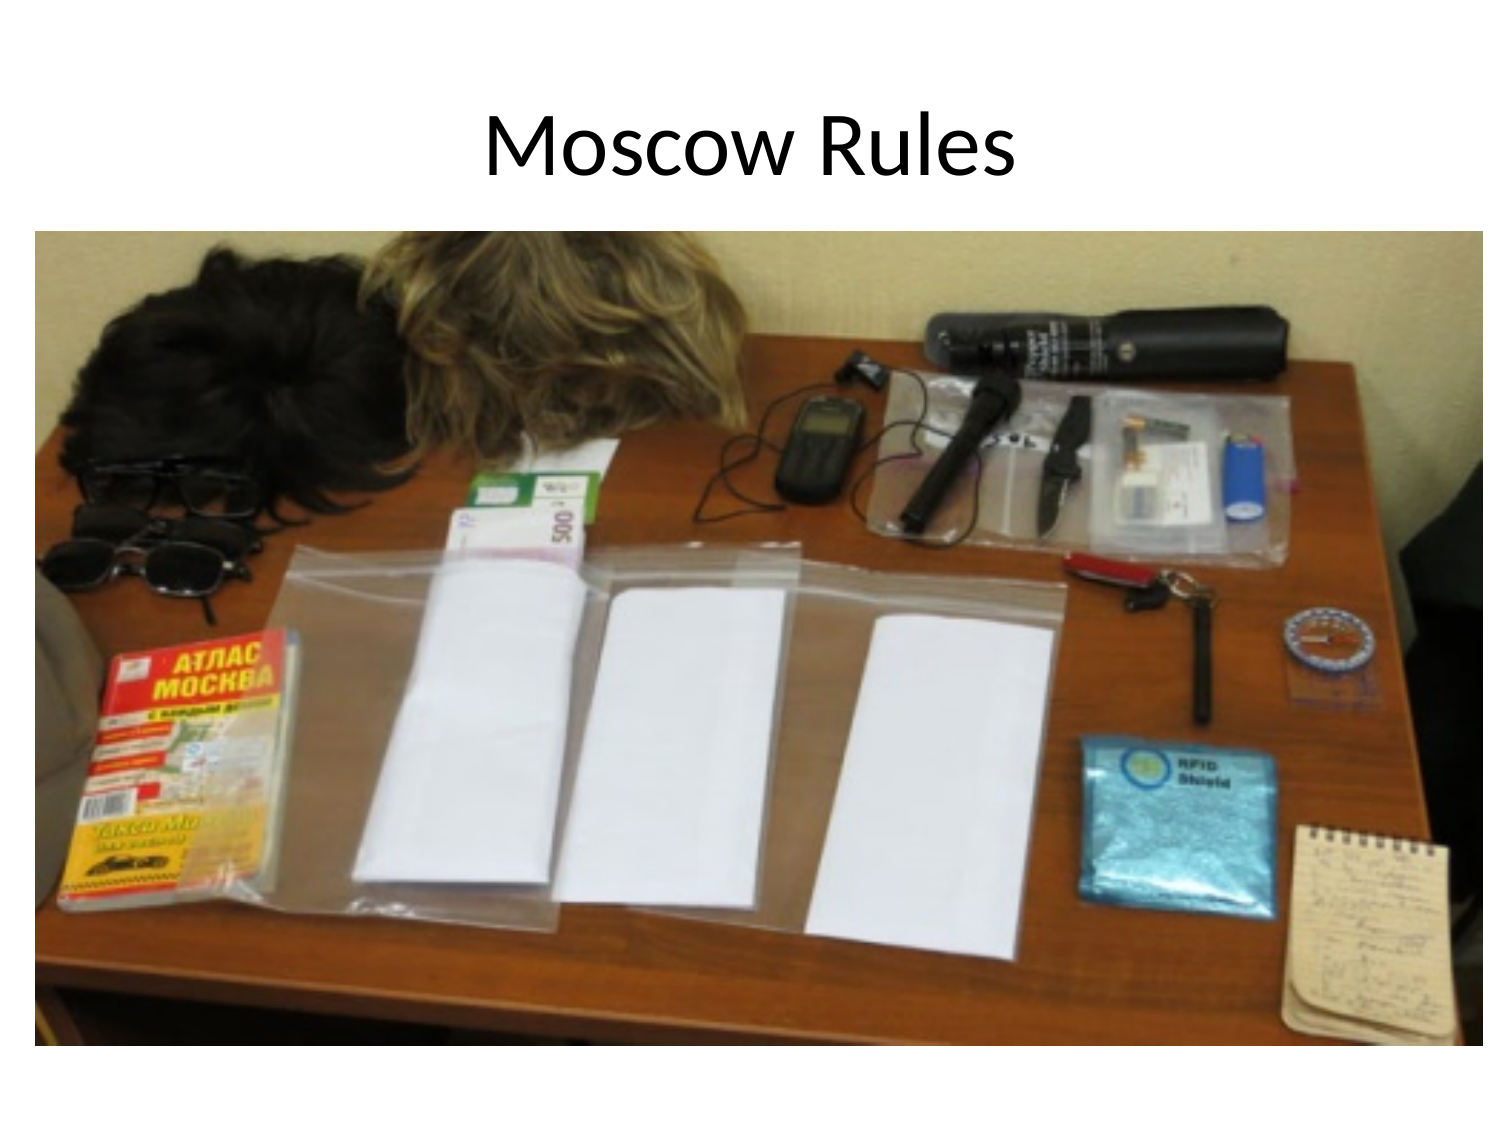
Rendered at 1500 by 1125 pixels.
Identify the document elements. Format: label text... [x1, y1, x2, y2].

title Moscow Rules [75, 45, 1426, 231]
picture [35, 231, 1483, 1046]
